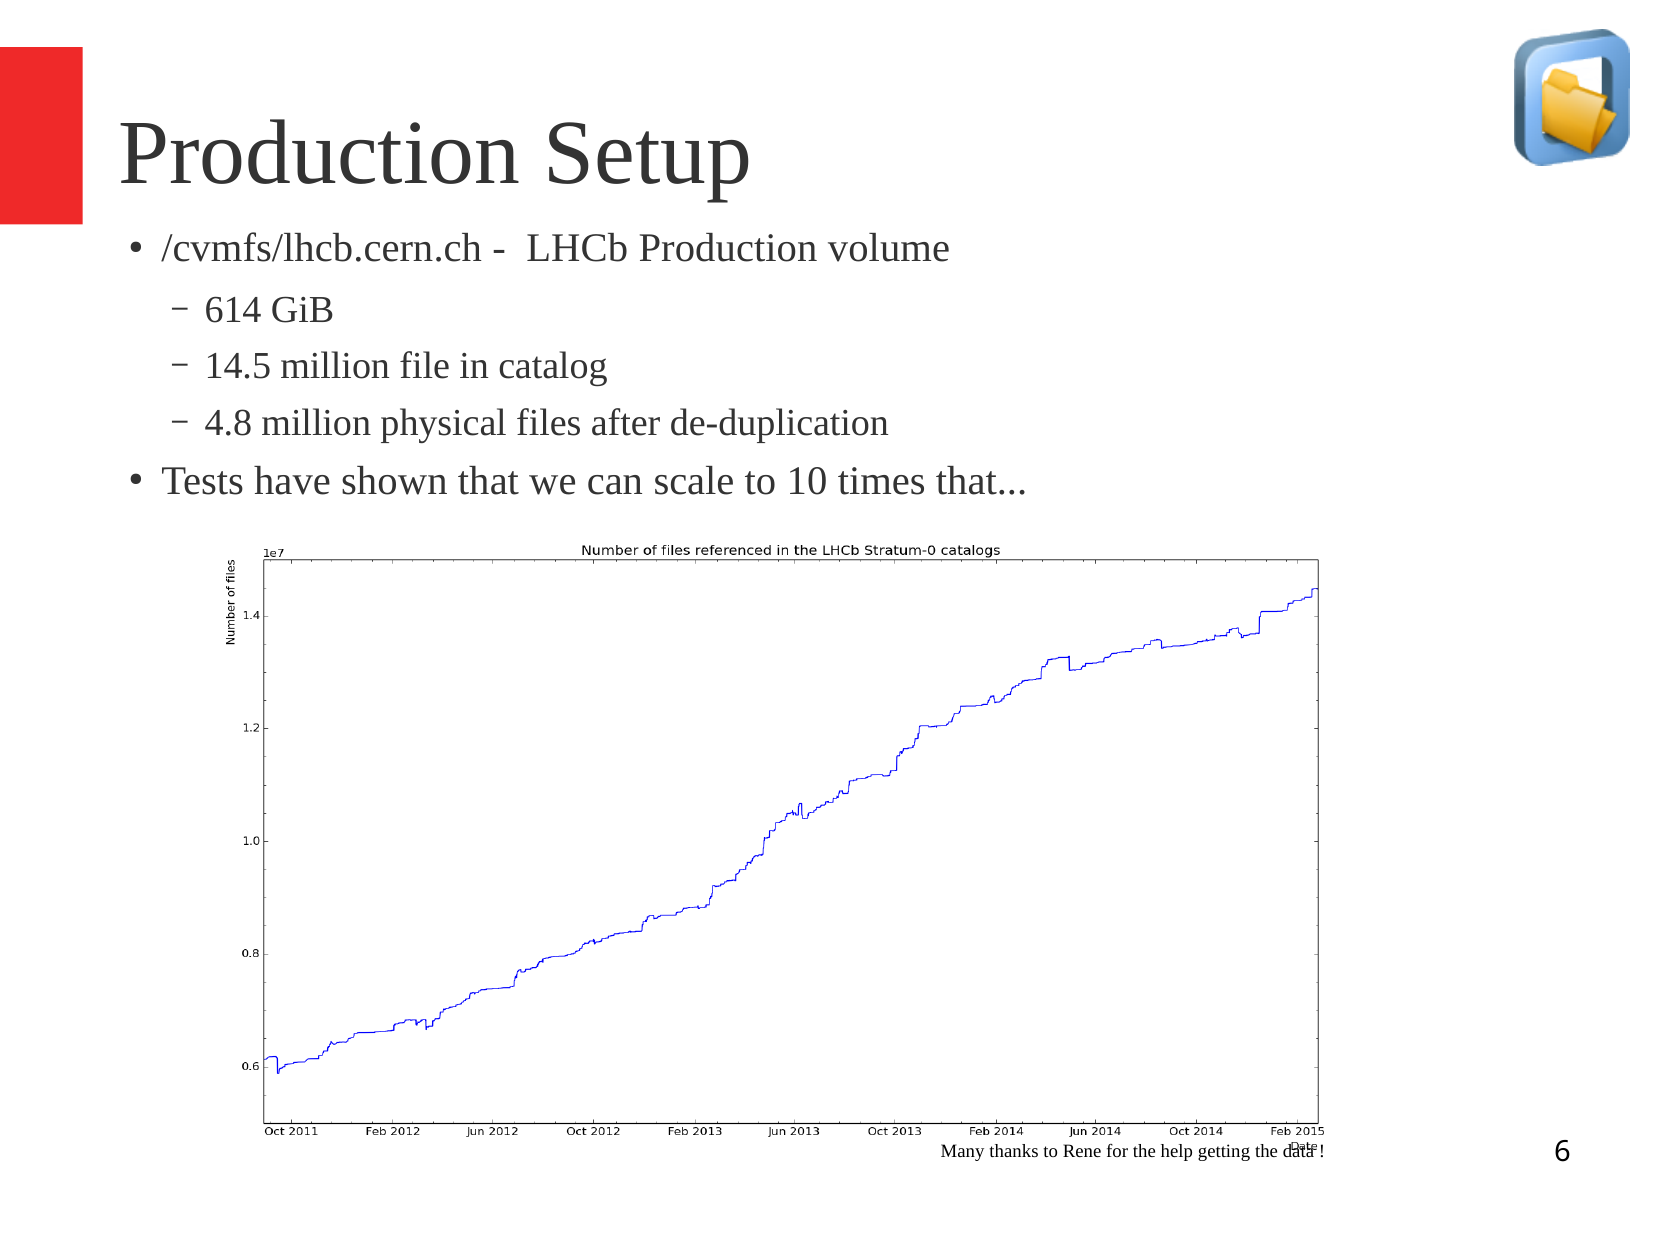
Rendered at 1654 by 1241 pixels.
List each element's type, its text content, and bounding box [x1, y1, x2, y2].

text_box Many thanks to Rene for the help getting the data ! [933, 1133, 1335, 1170]
picture [93, 489, 1453, 1193]
picture [1514, 29, 1630, 166]
list /cvmfs/lhcb.cern.ch - LHCb Production volume 614 GiB 14.5 million file in catalog 4.8 million physical files after de-duplication Tests have shown that we can scale to 10 times that... [118, 225, 1536, 567]
title Production Setup [118, 49, 1571, 257]
